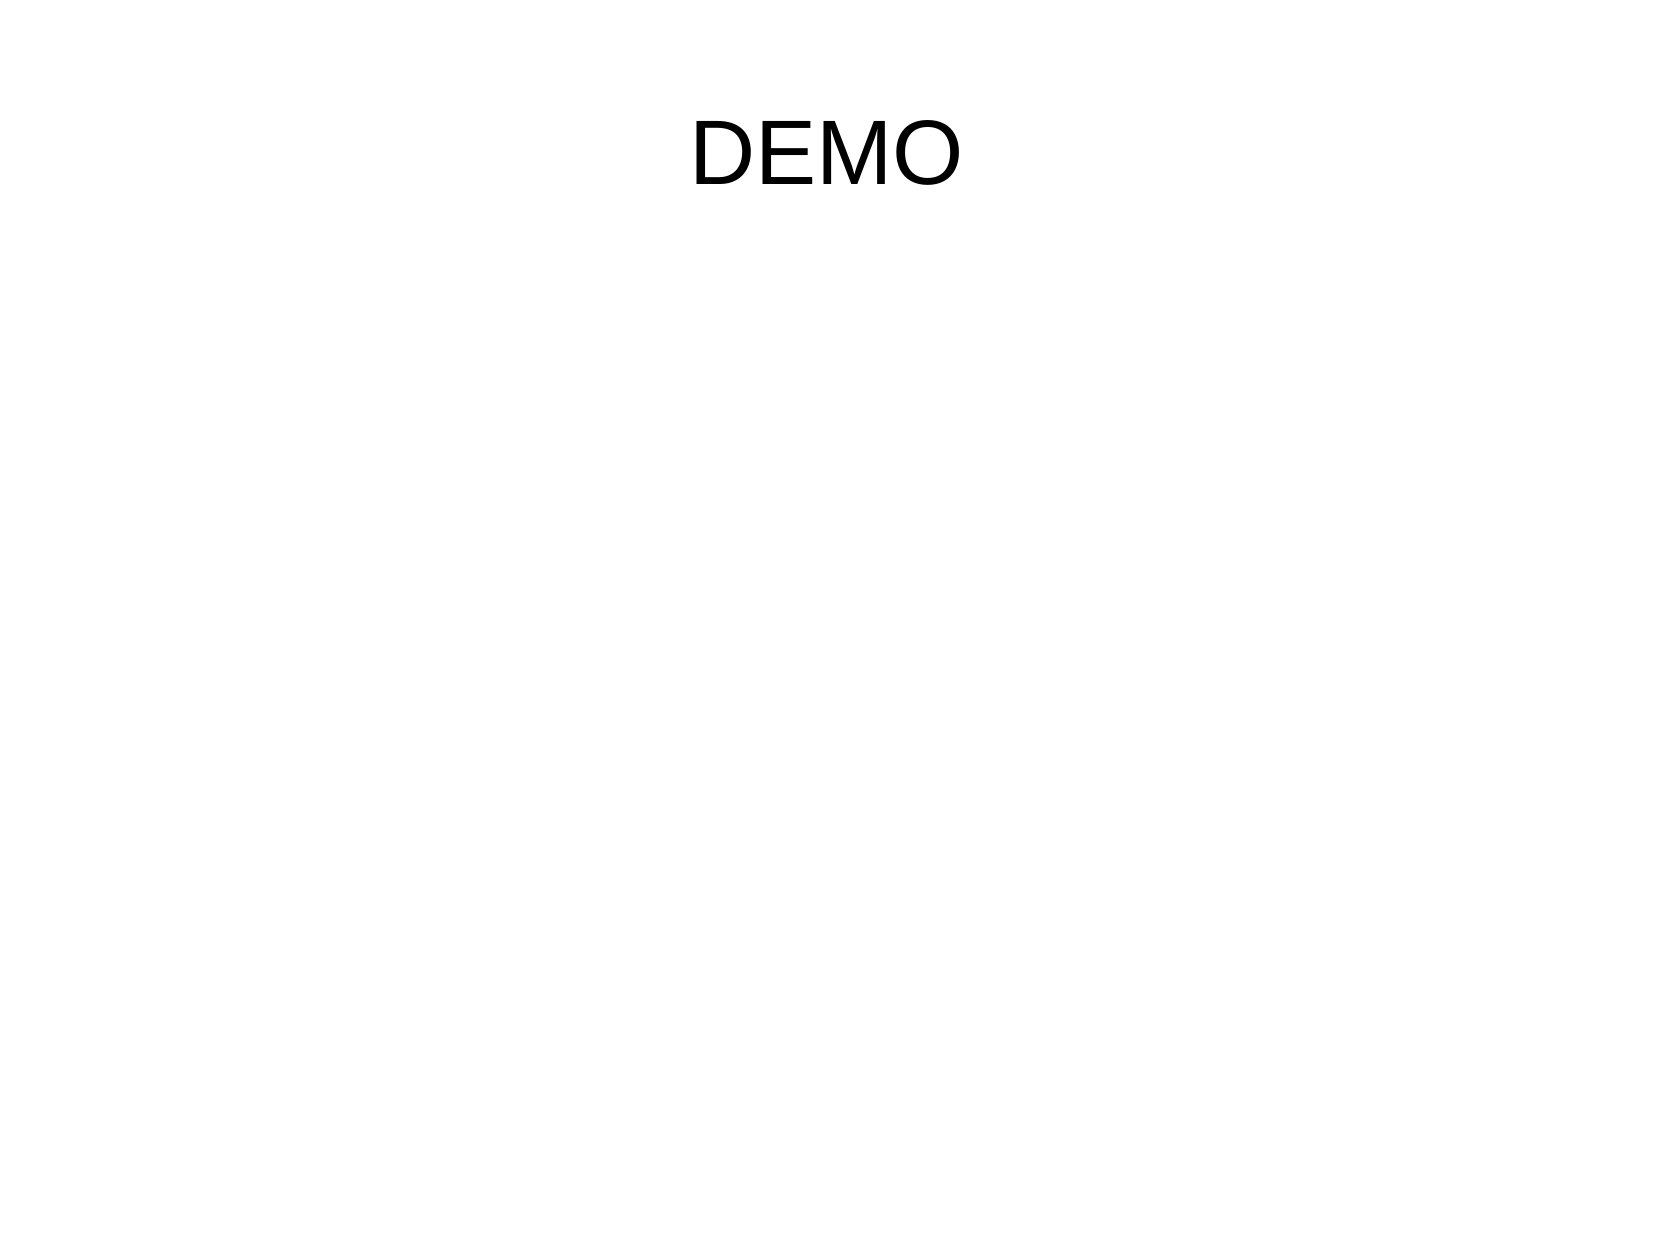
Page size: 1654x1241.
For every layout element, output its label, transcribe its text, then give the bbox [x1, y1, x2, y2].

title DEMO [82, 49, 1571, 257]
